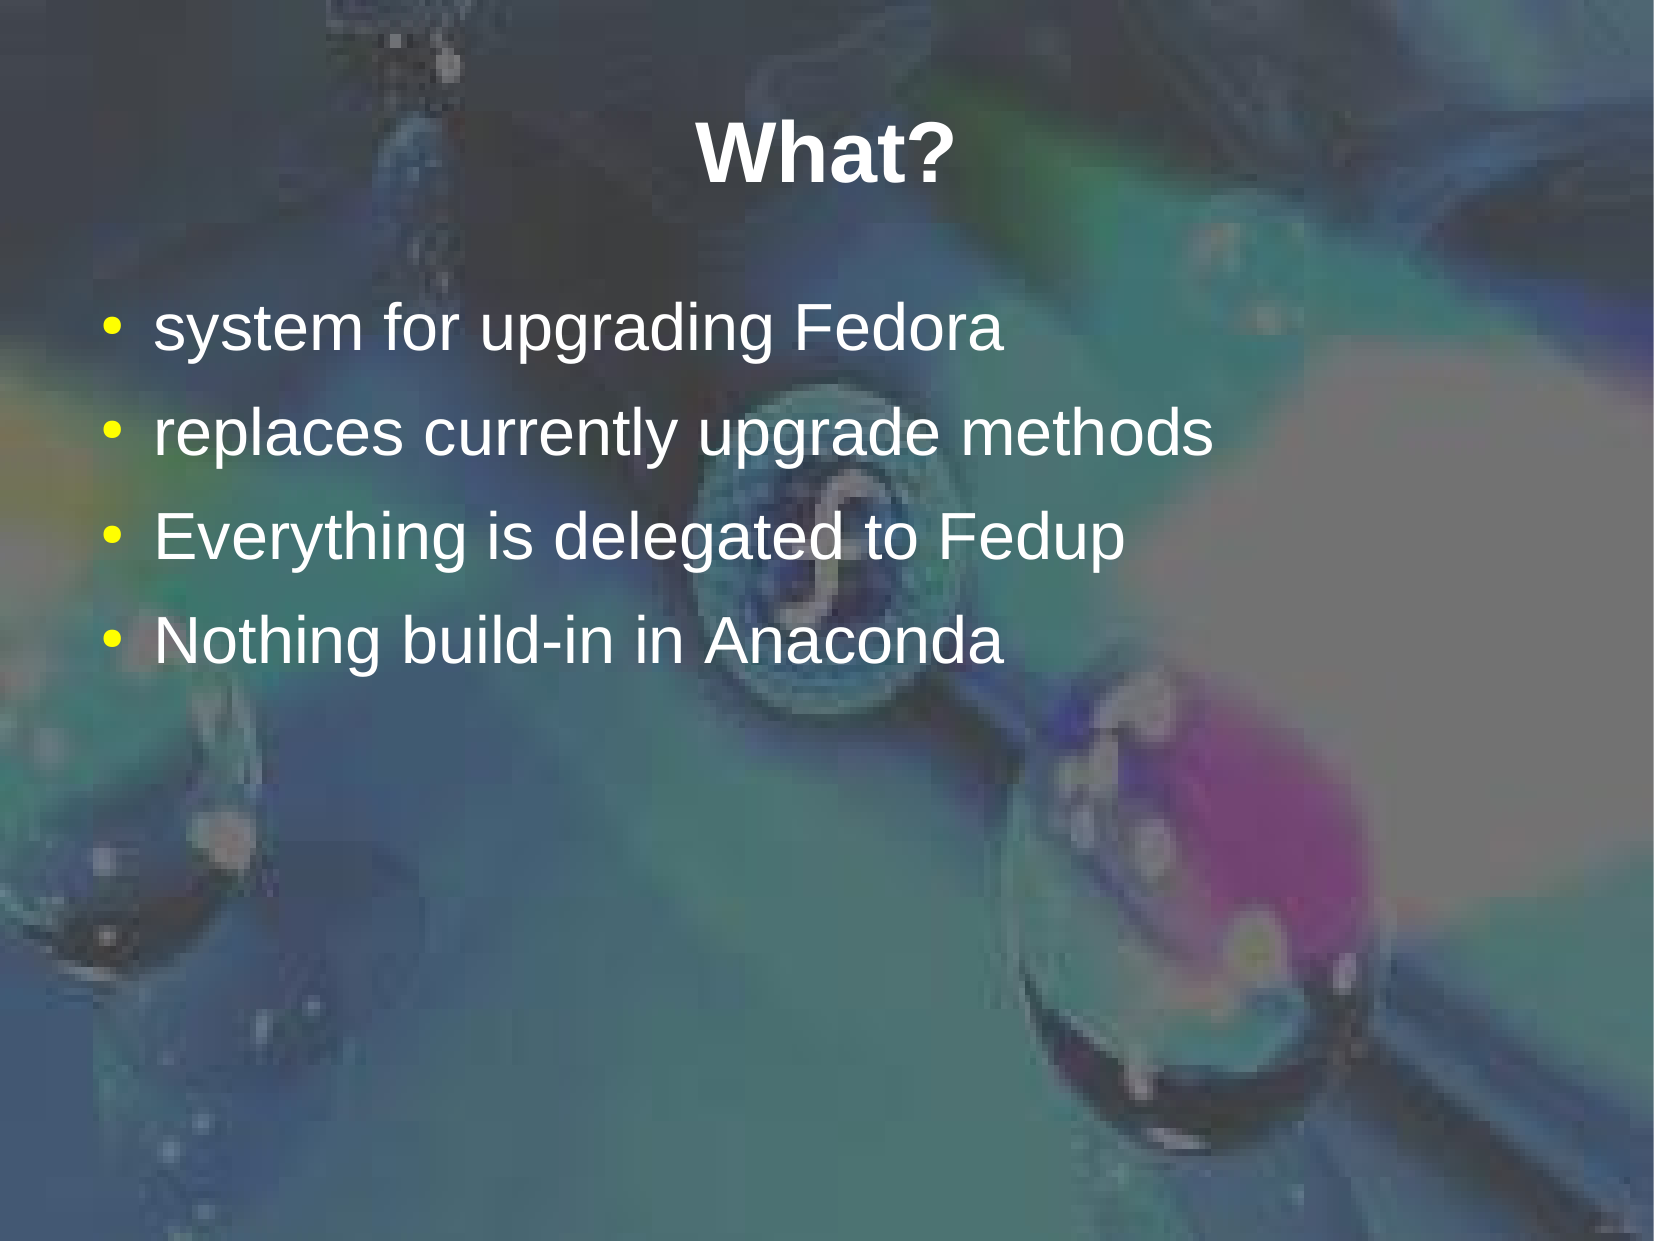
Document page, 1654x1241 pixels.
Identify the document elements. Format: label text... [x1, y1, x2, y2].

picture [0, 0, 1654, 1241]
title What? [82, 49, 1571, 257]
list system for upgrading Fedora replaces currently upgrade methods Everything is delegated to Fedup Nothing build-in in Anaconda [82, 290, 1538, 995]
